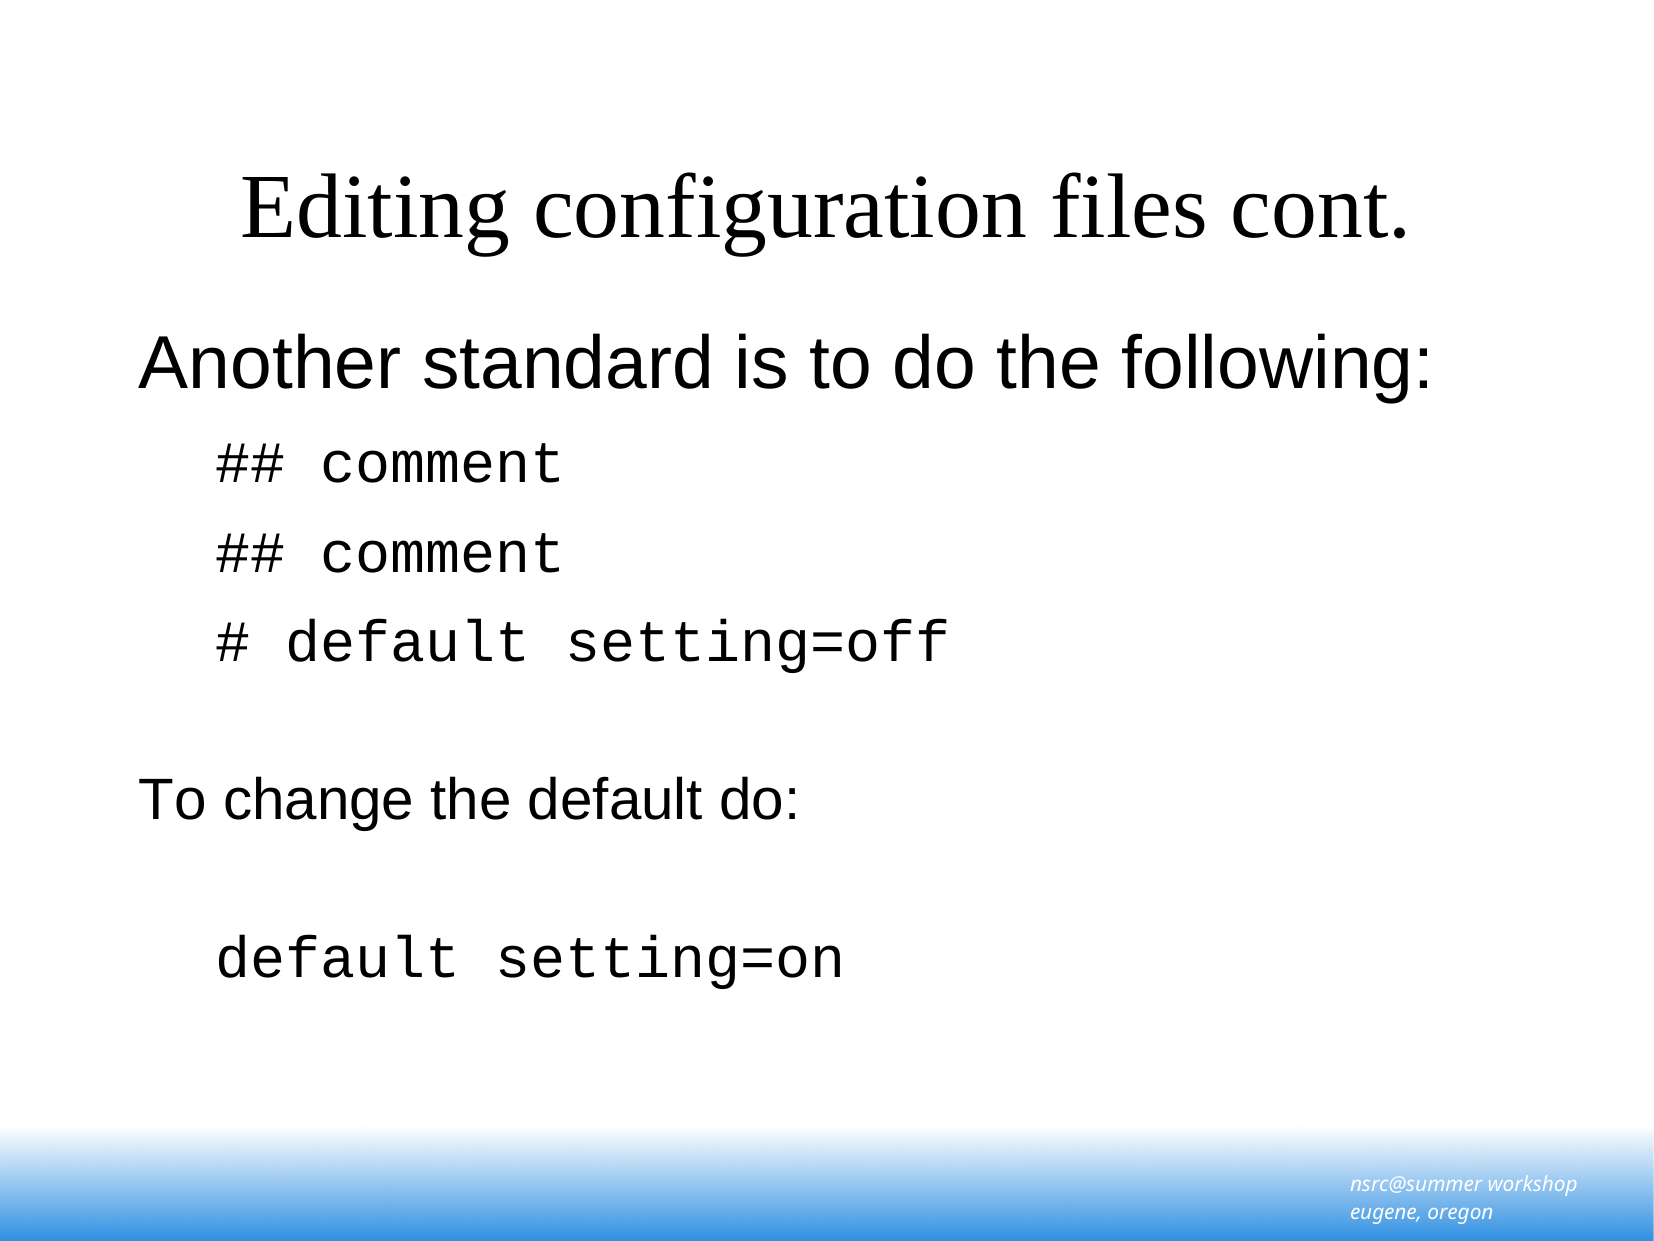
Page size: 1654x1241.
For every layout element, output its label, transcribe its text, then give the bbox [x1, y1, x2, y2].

picture [0, 1124, 1654, 1241]
list Another standard is to do the following: ## comment ## comment # default setting=off To change the default do: default setting=on [121, 327, 1534, 1117]
title Editing configuration files cont. [121, 102, 1534, 311]
